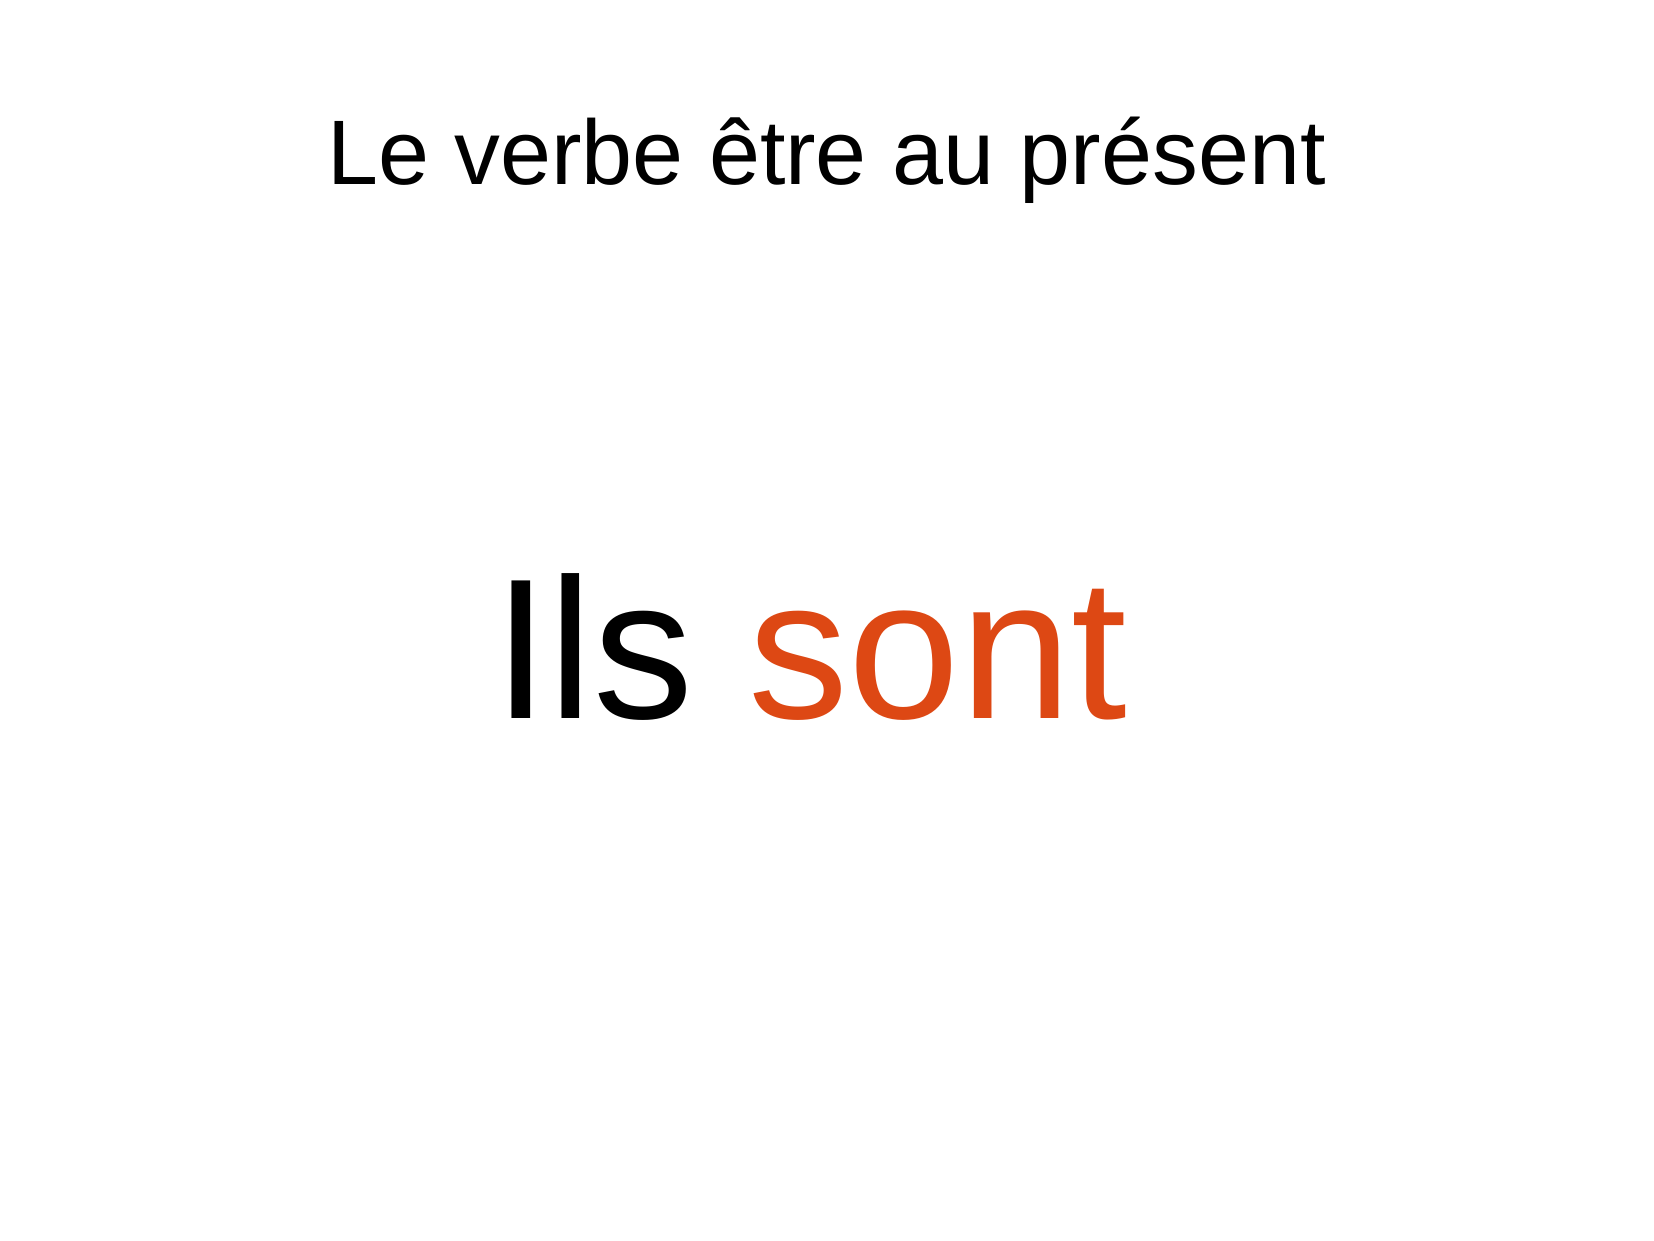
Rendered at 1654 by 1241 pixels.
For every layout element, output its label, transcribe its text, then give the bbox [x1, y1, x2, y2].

title Le verbe être au présent [82, 49, 1571, 257]
subtitle Ils sont [82, 290, 1538, 1010]
